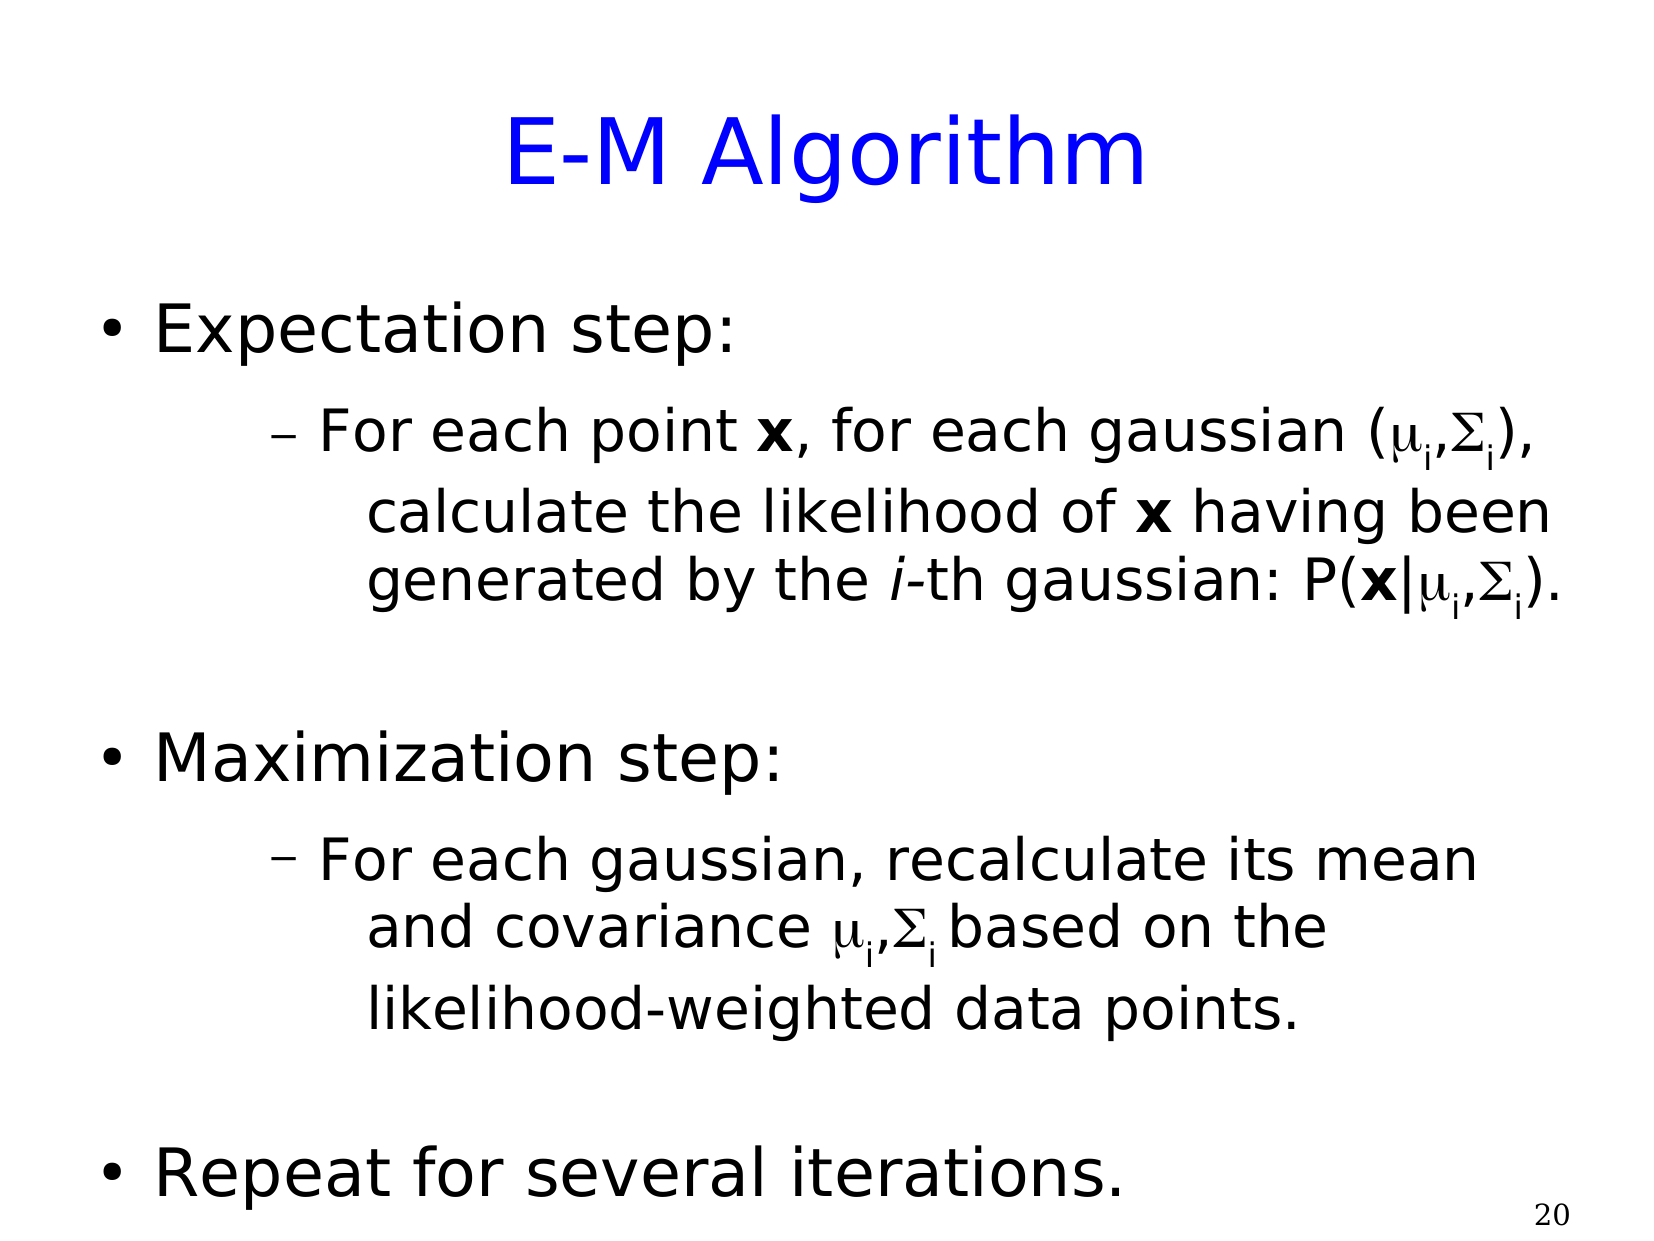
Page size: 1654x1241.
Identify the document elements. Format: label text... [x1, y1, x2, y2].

title E-M Algorithm [82, 49, 1571, 257]
list Expectation step: For each point x, for each gaussian (mi,Si), calculate the likelihood of x having been generated by the i-th gaussian: P(x|mi,Si). Maximization step: For each gaussian, recalculate its mean and covariance mi,Si based on the likelihood-weighted data points. Repeat for several iterations. [82, 290, 1571, 1228]
